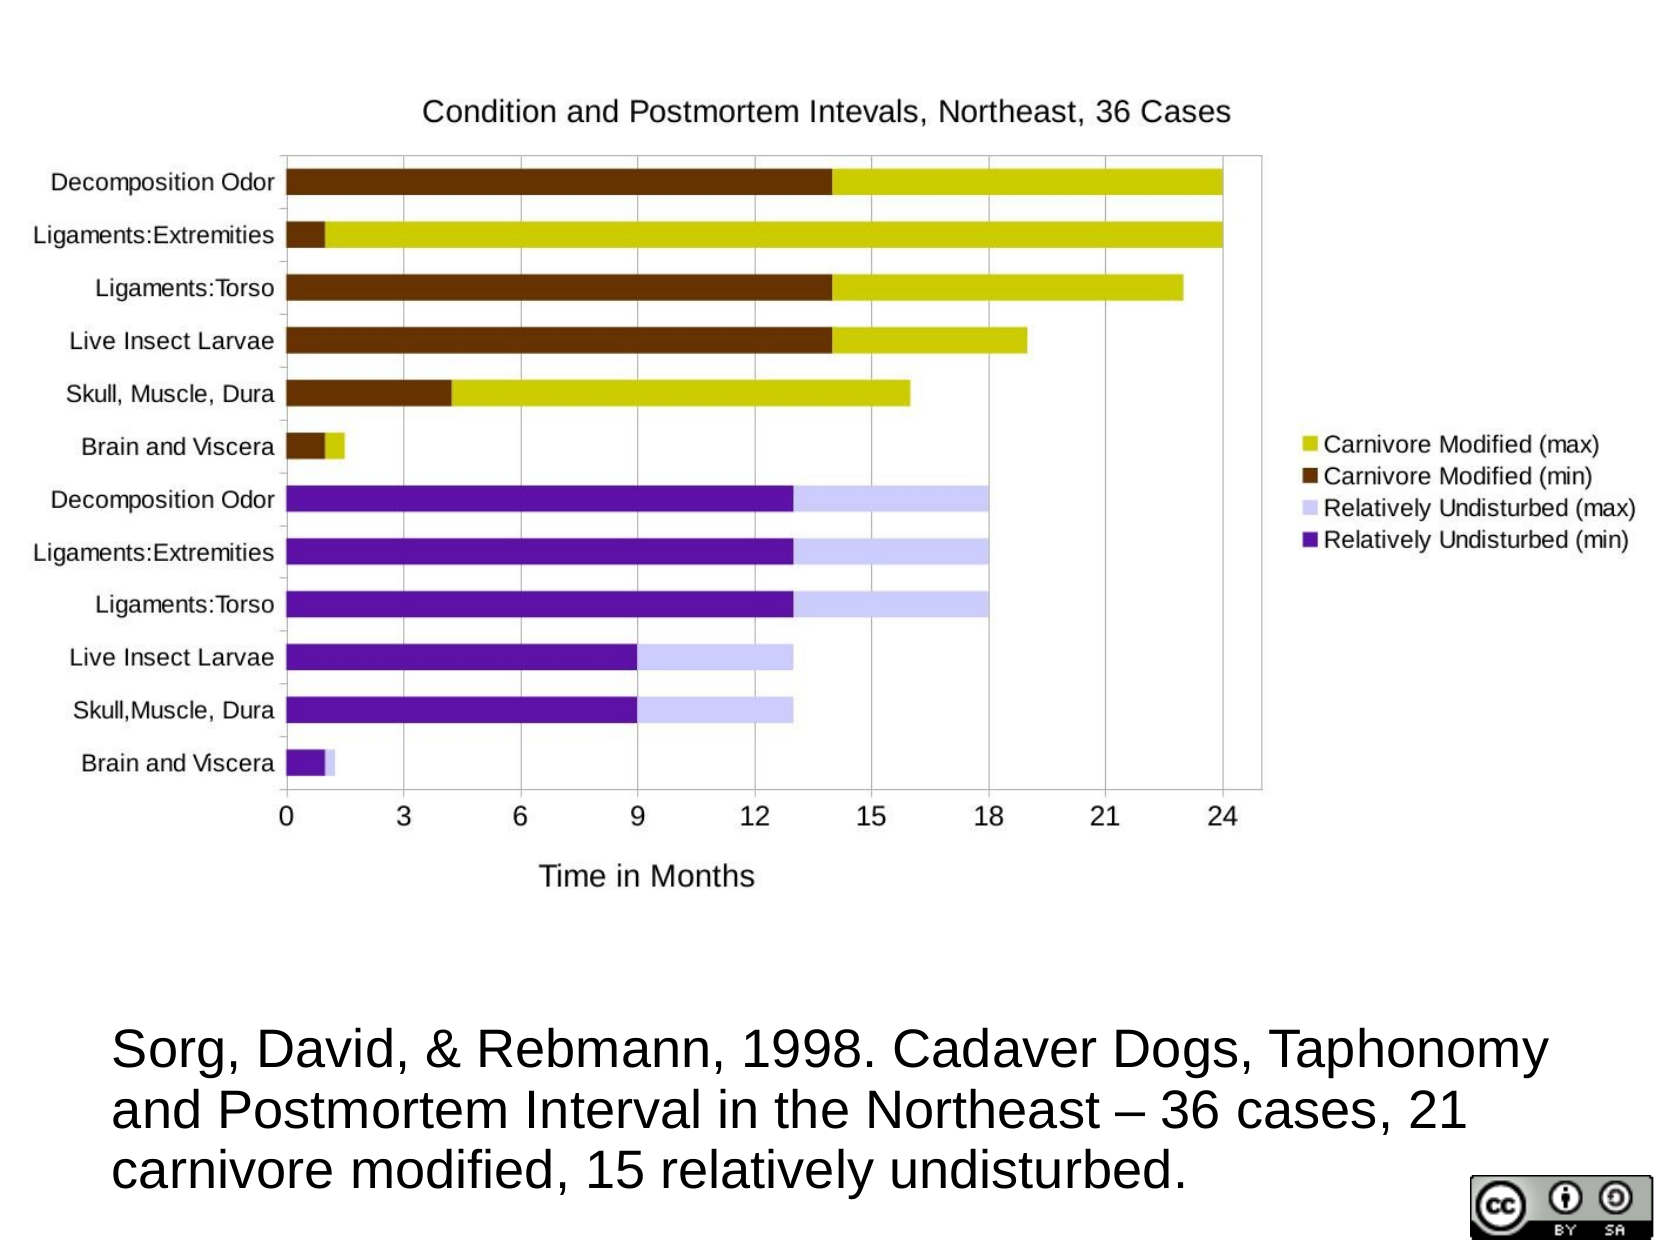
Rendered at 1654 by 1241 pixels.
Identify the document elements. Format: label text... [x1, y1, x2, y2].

subtitle Sorg, David, & Rebmann, 1998. Cadaver Dogs, Taphonomy and Postmortem Interval in the Northeast – 36 cases, 21 carnivore modified, 15 relatively undisturbed. [76, 1018, 1565, 1201]
picture [1470, 1175, 1654, 1241]
picture [0, 61, 1654, 922]
